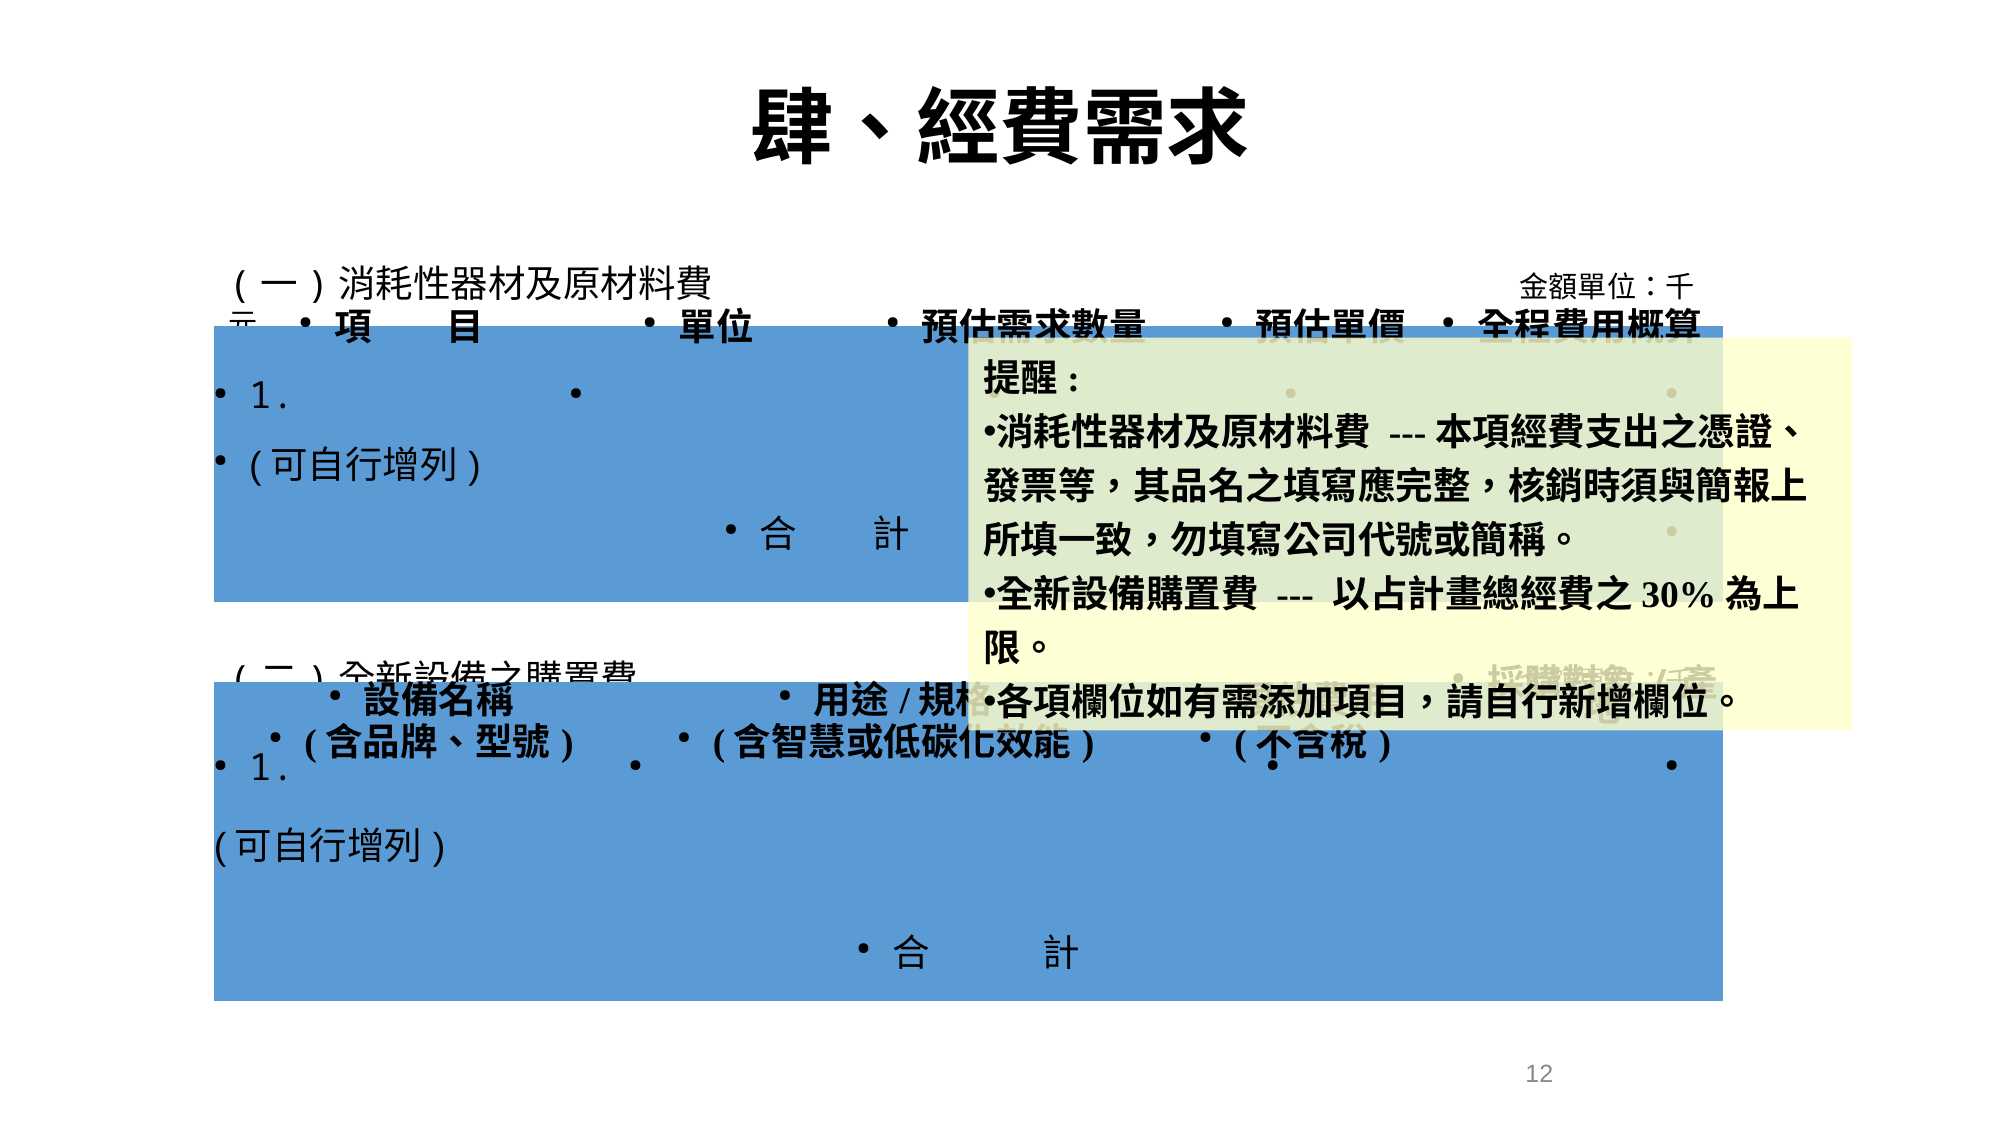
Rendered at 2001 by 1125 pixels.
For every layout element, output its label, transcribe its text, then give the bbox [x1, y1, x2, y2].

table_header 全程費用概算 [1658, 326, 1675, 338]
table_header 全程費用概算 [1584, 326, 1594, 338]
table_cell [1143, 845, 1447, 923]
table_header 預估單價 [1206, 326, 1262, 338]
table_cell 1. [391, 840, 400, 845]
table_cell 1. [398, 454, 405, 462]
table_cell 1. [281, 835, 301, 841]
table_cell [1447, 845, 1723, 923]
table_cell [1143, 767, 1447, 845]
table_header 單位 [569, 326, 827, 395]
table_header 全程費用概算 [1498, 326, 1521, 338]
table_header 預估單價 [1311, 331, 1323, 338]
table_header 全程費用概算 [1692, 326, 1723, 338]
table_cell 1. [279, 460, 289, 464]
table_cell [827, 395, 968, 464]
table_header 全程費用概算 [1542, 326, 1558, 338]
table_cell [569, 395, 827, 464]
table_cell 合 計 [214, 533, 968, 602]
table_header 預估單價 [1351, 326, 1373, 338]
text_box (一)消耗性器材及原材料費 金額單位：千元 (二)全新設備之購置費 金額單位：千元 [213, 252, 1724, 936]
title 肆、經費需求 [99, 45, 1900, 204]
table_header 預估單價 [1319, 326, 1346, 338]
table_cell 合 計 [214, 923, 1723, 1001]
table_cell 1. [407, 454, 414, 462]
table_cell [827, 464, 968, 533]
table_header 預估需求數量 [969, 326, 981, 338]
text_box 12 [1510, 1042, 1977, 1103]
table_cell 1. [427, 459, 436, 464]
table_cell [629, 767, 1143, 845]
table_cell 1. [363, 835, 370, 843]
text_box 提醒: 消耗性器材及原材料費 ---本項經費支出之憑證、發票等，其品名之填寫應完整，核銷時須與簡報上所填一致，勿填寫公司代號或簡稱。 全新設備購置費 --- 以占計畫總經費之30%為上限。 各項欄位如有需添加項目，請自行新增欄位。 [968, 338, 1852, 730]
table_header 全程費用概算 [1525, 326, 1537, 338]
table_header 預估需求數量 [827, 326, 968, 395]
table_header 預估需求數量 [1062, 326, 1079, 338]
table_cell 1. [316, 454, 336, 460]
table_header 預估需求數量 [1083, 326, 1097, 338]
table_header 預估需求數量 [1130, 326, 1206, 338]
table_header 預估單價 [1286, 326, 1298, 338]
table_cell 1. [214, 395, 569, 464]
table_cell 1. [243, 841, 253, 845]
table_cell (可自行增列) [214, 464, 569, 533]
table_cell [629, 845, 1143, 923]
table_header 全程費用概算 [1421, 326, 1493, 338]
table_header 預估單價 [1403, 326, 1421, 338]
table_header 設備名稱 (含品牌、型號) [214, 682, 629, 767]
table_header 預估費用 (不含稅) [1143, 730, 1447, 767]
table_header 預估需求數量 [985, 326, 1012, 338]
table_header 採購對象/產地 [1447, 730, 1723, 767]
table_cell 1. [372, 835, 379, 843]
table_cell [1447, 767, 1723, 845]
table_header 預估需求數量 [1102, 326, 1126, 338]
table_header 項 目 [456, 332, 473, 336]
table_header 項 目 [214, 326, 569, 395]
table_cell [569, 464, 827, 533]
table_cell 1. [214, 767, 629, 845]
table_header 預估需求數量 [1016, 326, 1050, 338]
table_header 預估單價 [1266, 326, 1276, 338]
table_header 預估單價 [1303, 326, 1315, 338]
table_header 用途/規格 (含智慧或低碳化效能) [629, 682, 1143, 767]
table_cell (可自行增列) [214, 845, 629, 923]
